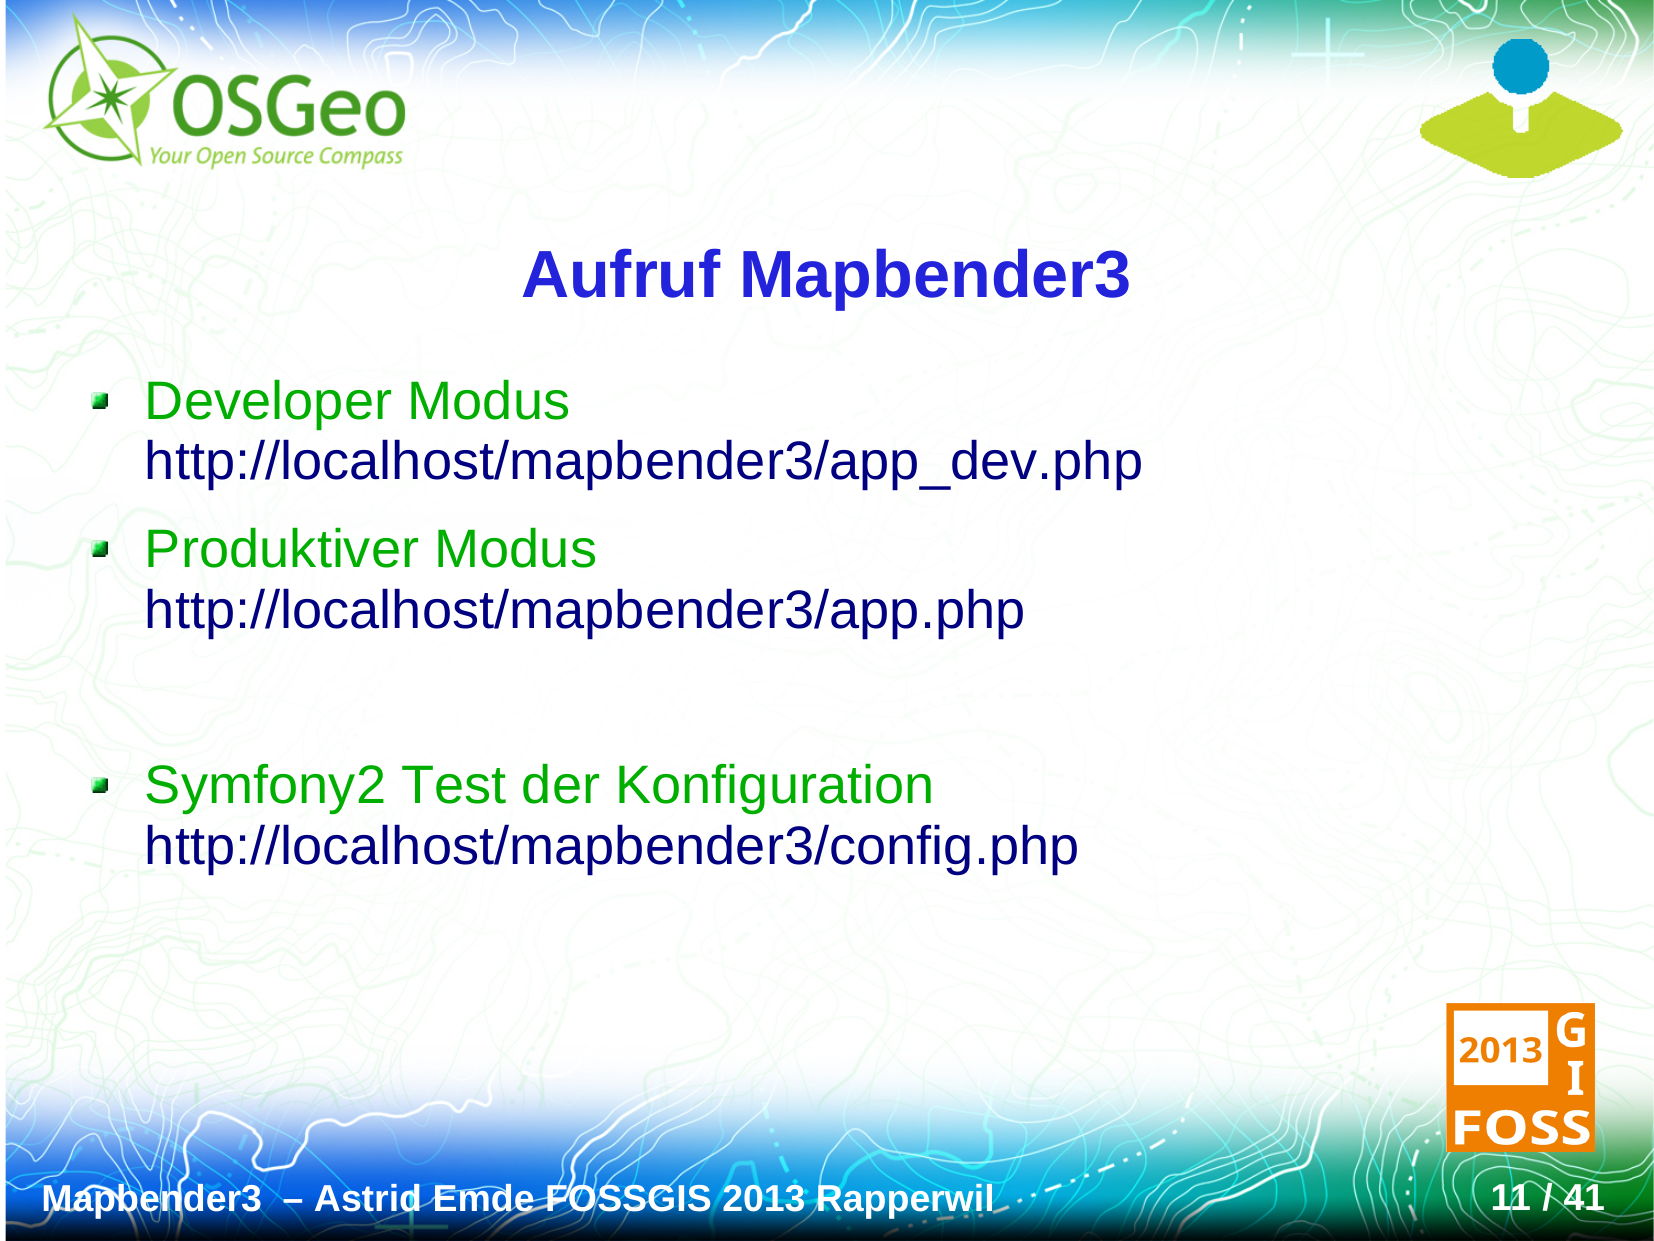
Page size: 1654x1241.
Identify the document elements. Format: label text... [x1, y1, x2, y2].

picture [5, 0, 1654, 1241]
list Developer Modus http://localhost/mapbender3/app_dev.php Produktiver Modus http://localhost/mapbender3/app.php Symfony2 Test der Konfiguration http://localhost/mapbender3/config.php [74, 370, 1563, 1174]
title Aufruf Mapbender3 [82, 208, 1571, 342]
